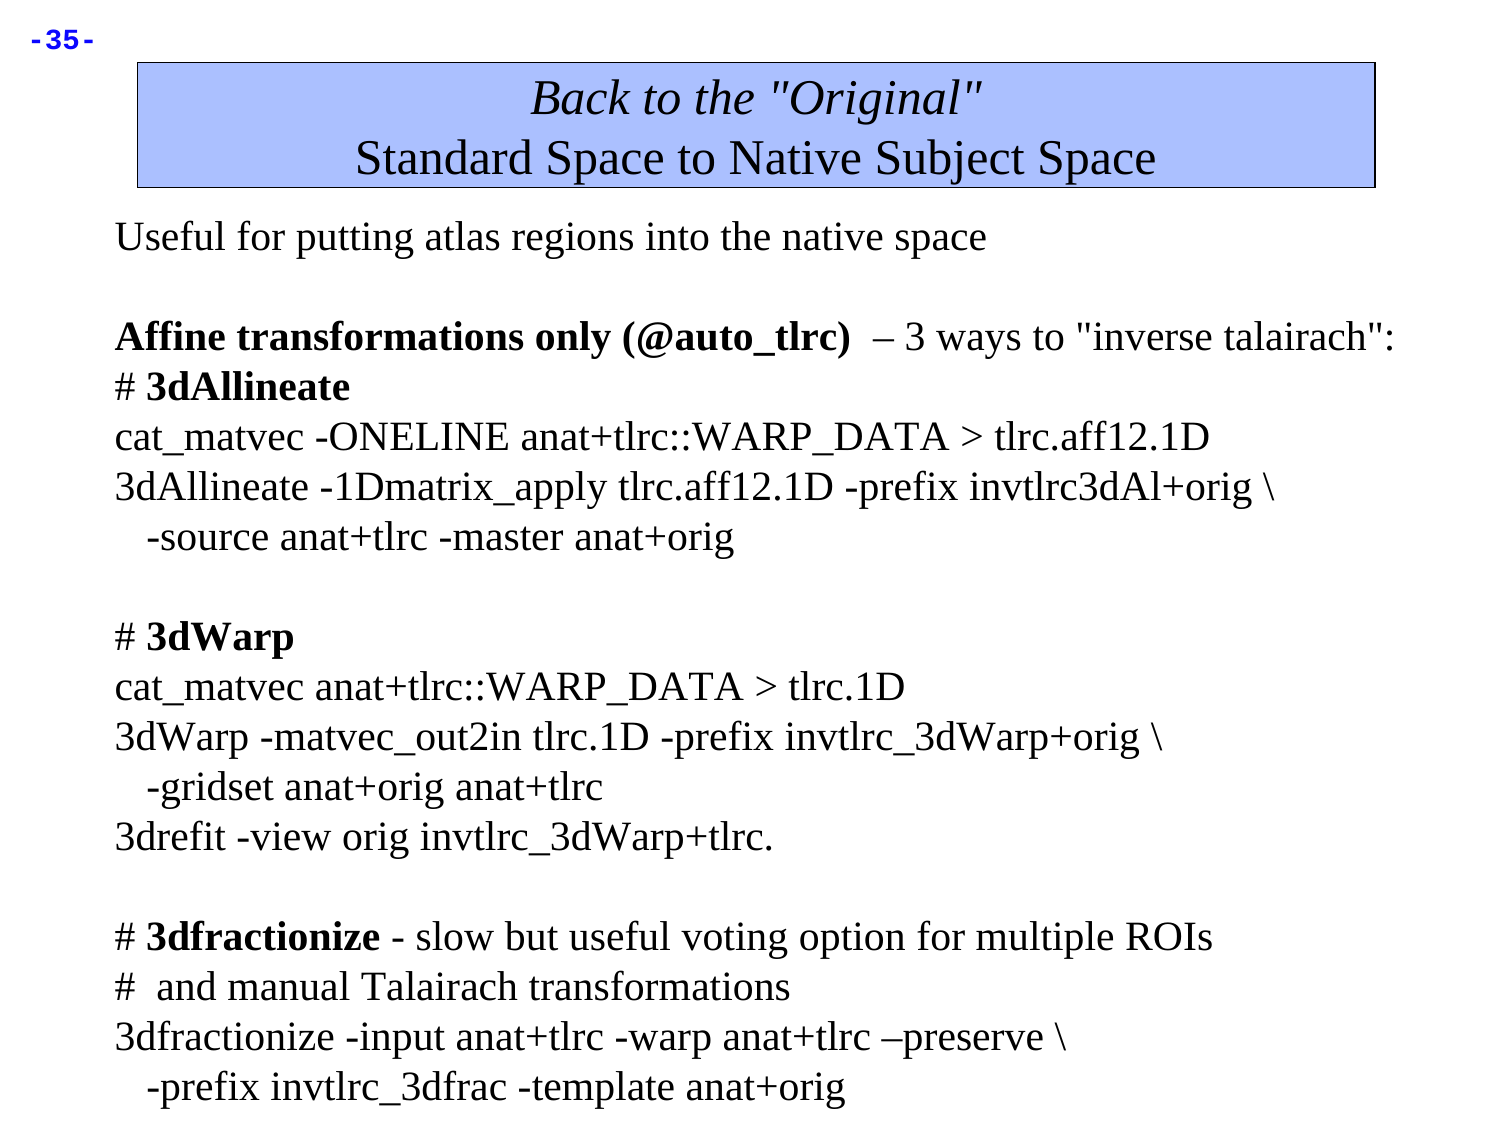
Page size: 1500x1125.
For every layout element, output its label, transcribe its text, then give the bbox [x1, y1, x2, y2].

text_box Useful for putting atlas regions into the native space Affine transformations only (@auto_tlrc) – 3 ways to "inverse talairach": # 3dAllineate cat_matvec -ONELINE anat+tlrc::WARP_DATA > tlrc.aff12.1D 3dAllineate -1Dmatrix_apply tlrc.aff12.1D -prefix invtlrc3dAl+orig \ -source anat+tlrc -master anat+orig # 3dWarp cat_matvec anat+tlrc::WARP_DATA > tlrc.1D 3dWarp -matvec_out2in tlrc.1D -prefix invtlrc_3dWarp+orig \ -gridset anat+orig anat+tlrc 3drefit -view orig invtlrc_3dWarp+tlrc. # 3dfractionize - slow but useful voting option for multiple ROIs # and manual Talairach transformations 3dfractionize -input anat+tlrc -warp anat+tlrc –preserve \ -prefix invtlrc_3dfrac -template anat+orig [99, 200, 1438, 1125]
title Back to the "Original" Standard Space to Native Subject Space [137, 62, 1375, 188]
